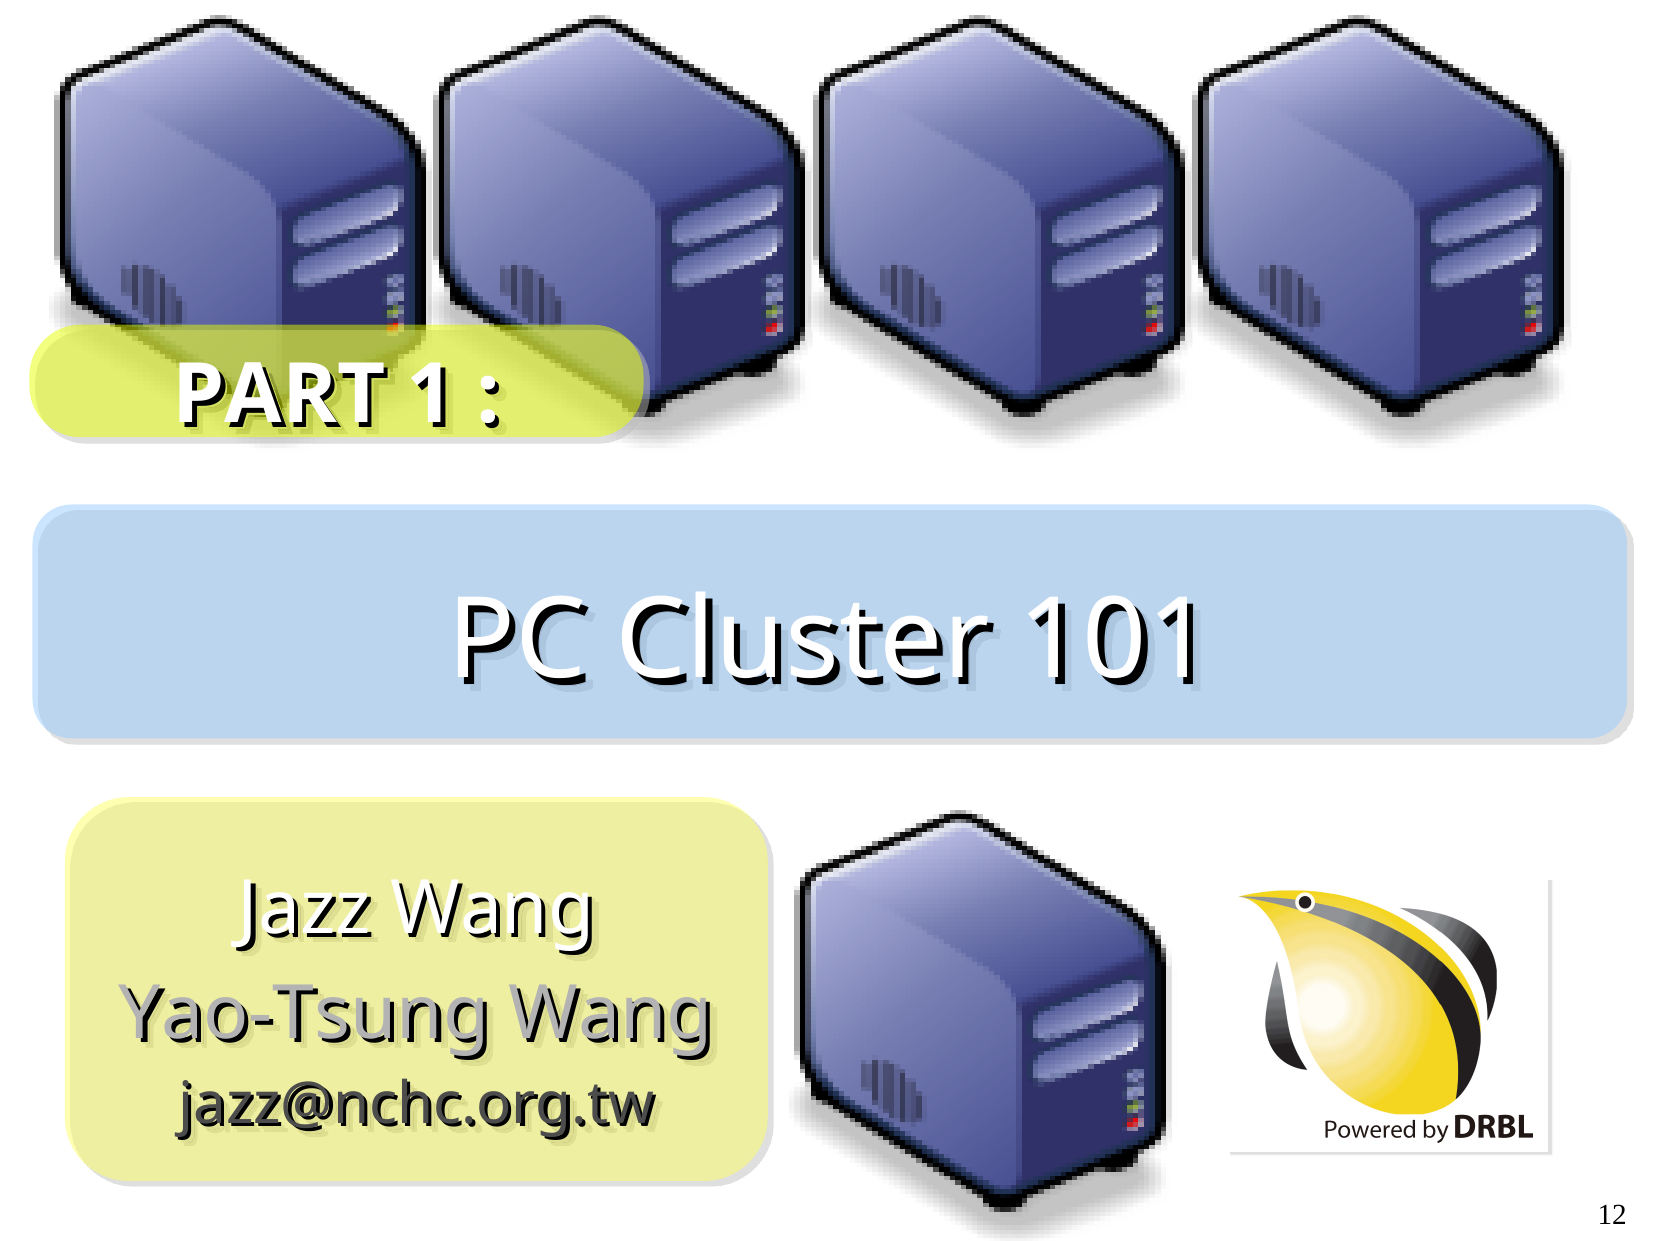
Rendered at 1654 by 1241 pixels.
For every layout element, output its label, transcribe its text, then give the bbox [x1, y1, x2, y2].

picture [27, 2, 1609, 502]
text_box PART 1 : [29, 324, 644, 438]
picture [767, 797, 1211, 1241]
text_box Jazz Wang Yao-Tsung Wang jazz@nchc.org.tw [64, 797, 768, 1182]
text_box PC Cluster 101 [32, 504, 1628, 739]
picture [1224, 874, 1548, 1152]
